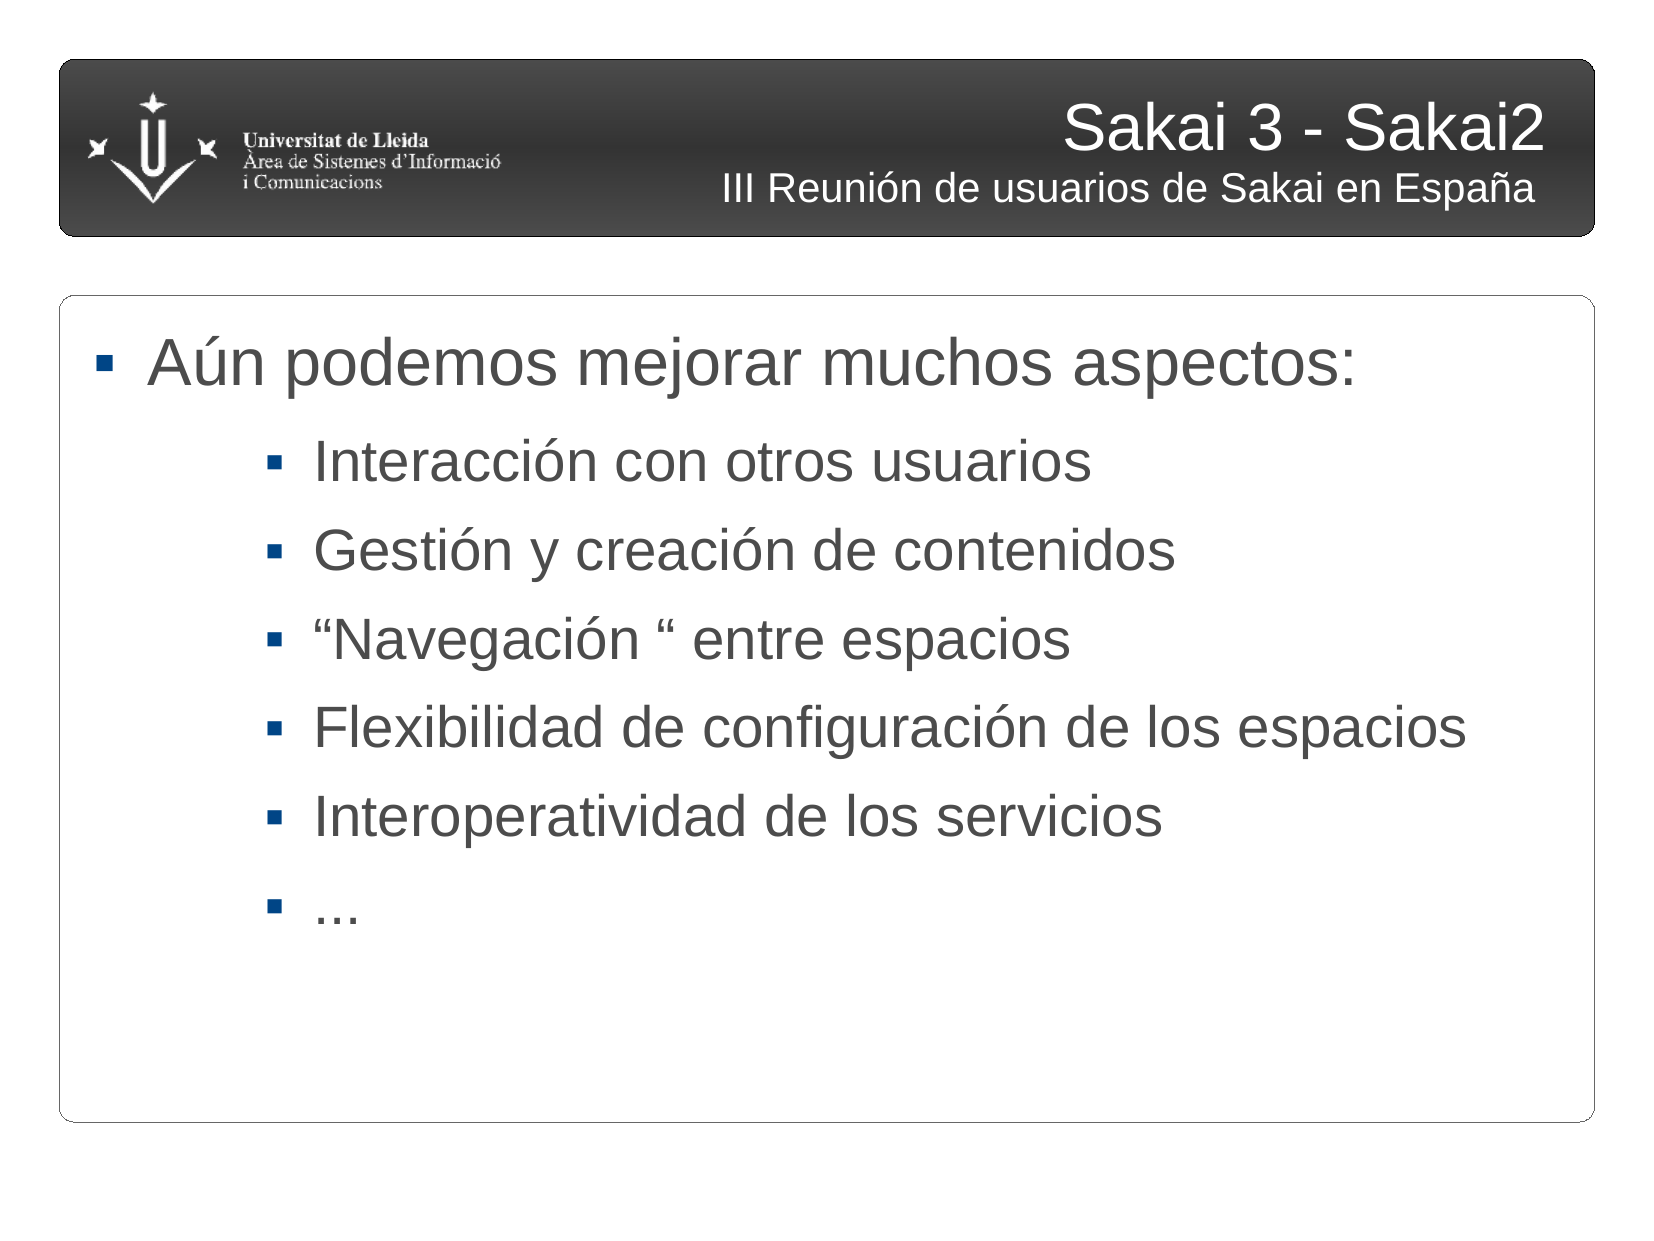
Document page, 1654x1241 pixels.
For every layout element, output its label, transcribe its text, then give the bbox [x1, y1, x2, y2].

picture [64, 75, 530, 225]
title Sakai 3 - Sakai2 III Reunión de usuarios de Sakai en España [501, 84, 1548, 218]
list Aún podemos mejorar muchos aspectos: Interacción con otros usuarios Gestión y creación de contenidos “Navegación “ entre espacios Flexibilidad de configuración de los espacios Interoperatividad de los servicios ... [76, 324, 1565, 1108]
